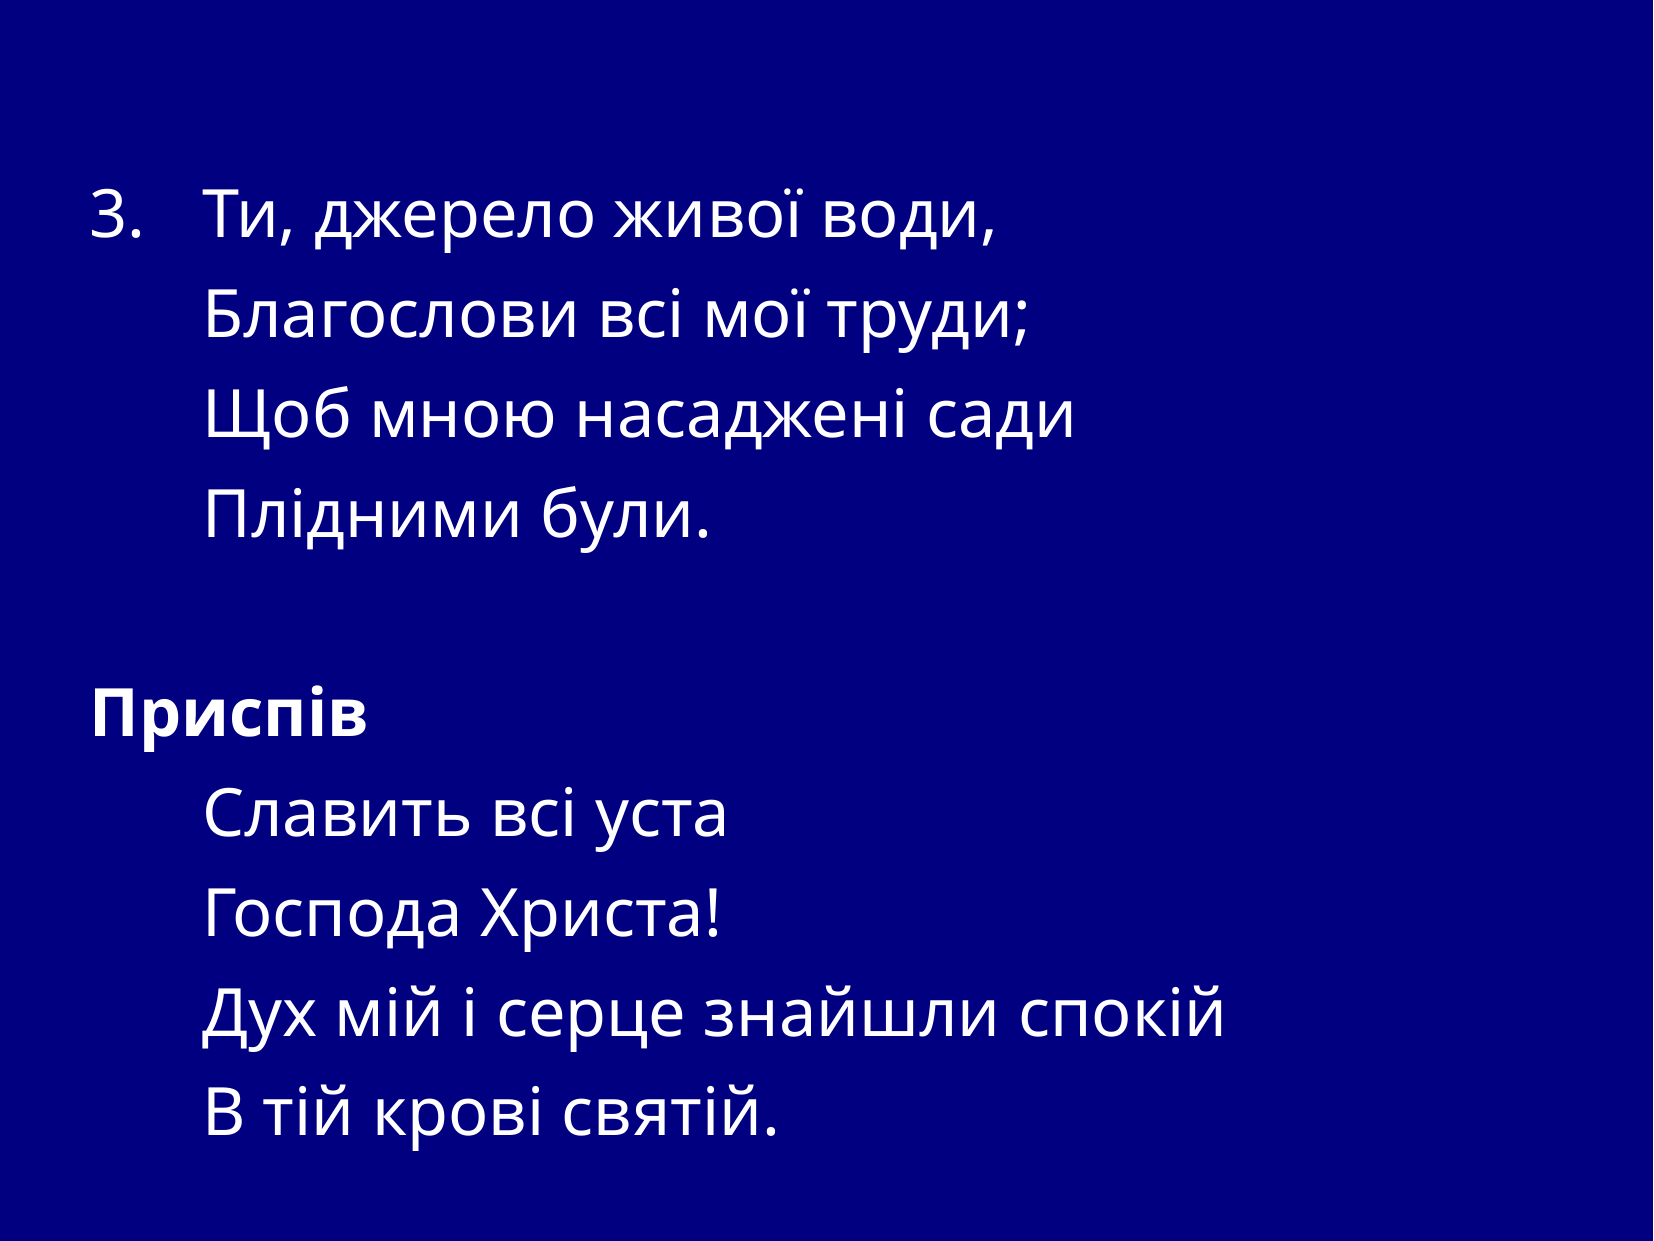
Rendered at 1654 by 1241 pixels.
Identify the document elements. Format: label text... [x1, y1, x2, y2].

text_box 3. Ти, джерело живої води, Благослови всі мої труди; Щоб мною насаджені сади Плідними були. Приспів Славить всі уста Господа Христа! Дух мій і серце знайшли спокій В тій крові святій. [75, 150, 1576, 1163]
